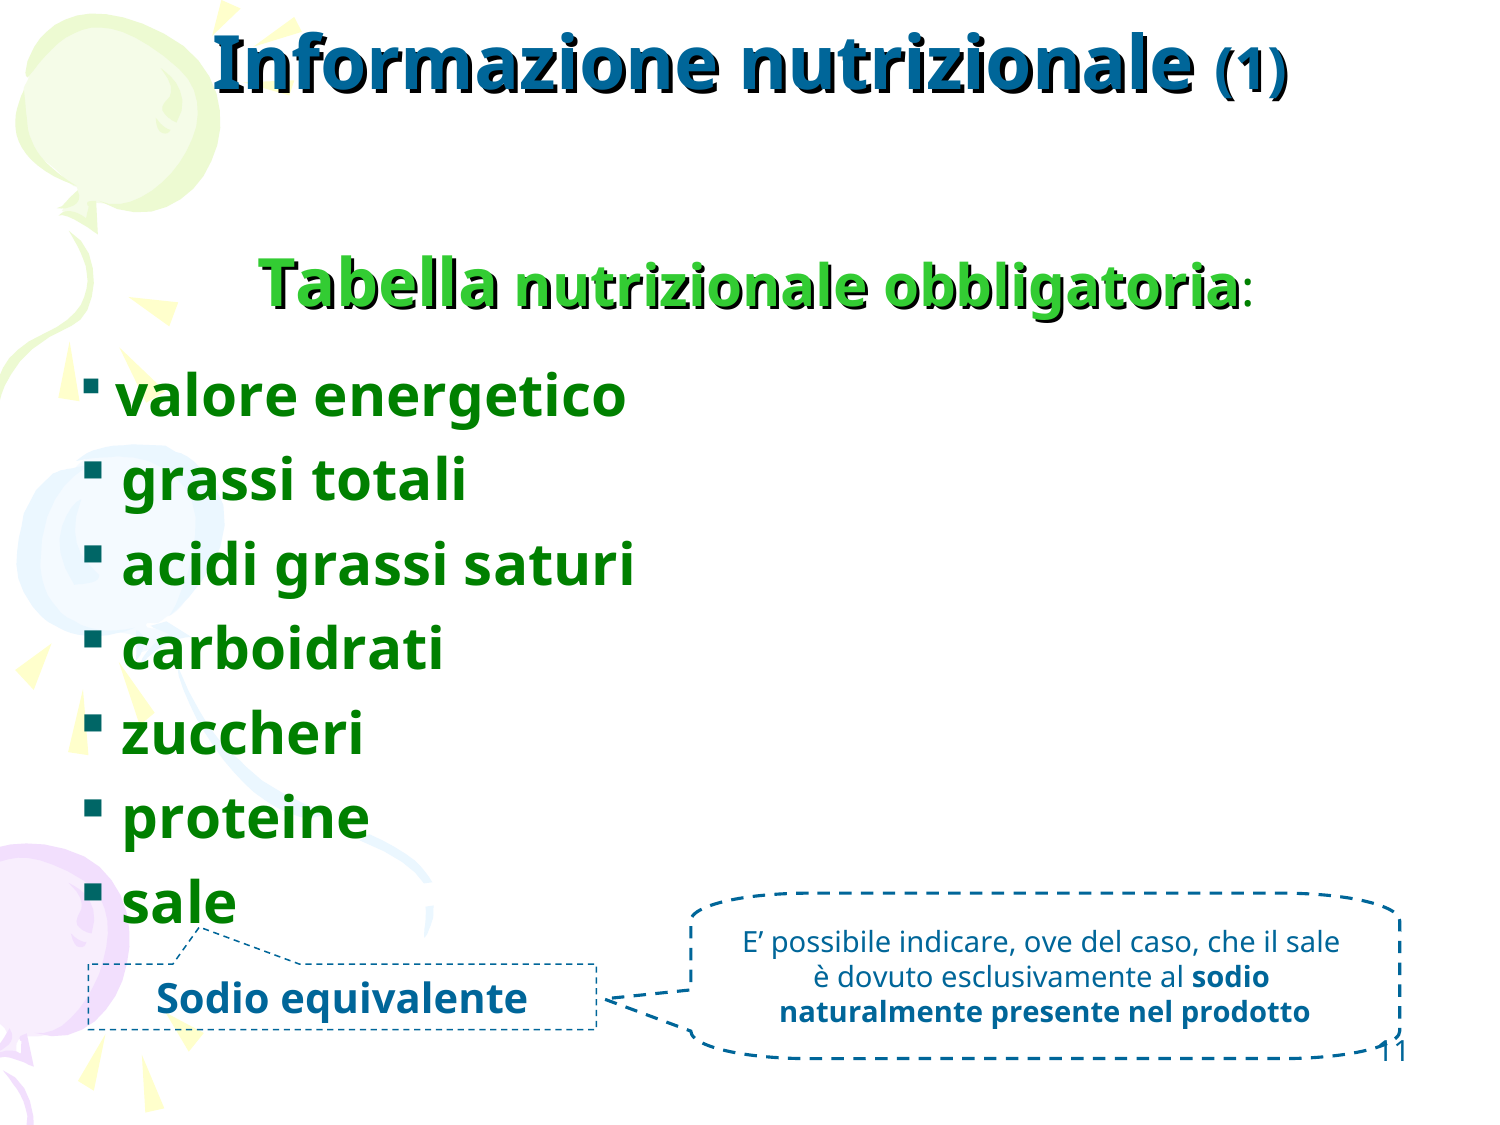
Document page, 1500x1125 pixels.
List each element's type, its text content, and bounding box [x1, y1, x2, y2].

text_box <numero> [1074, 1024, 1426, 1100]
text_box Sodio equivalente [88, 927, 597, 1030]
text_box Tabella nutrizionale obbligatoria: valore energetico grassi totali acidi grassi saturi carboidrati zuccheri proteine sale [64, 231, 1447, 943]
title Informazione nutrizionale (1) [53, 0, 1447, 114]
text_box E’ possibile indicare, ove del caso, che il sale è dovuto esclusivamente al sodio naturalmente presente nel prodotto [603, 893, 1400, 1059]
